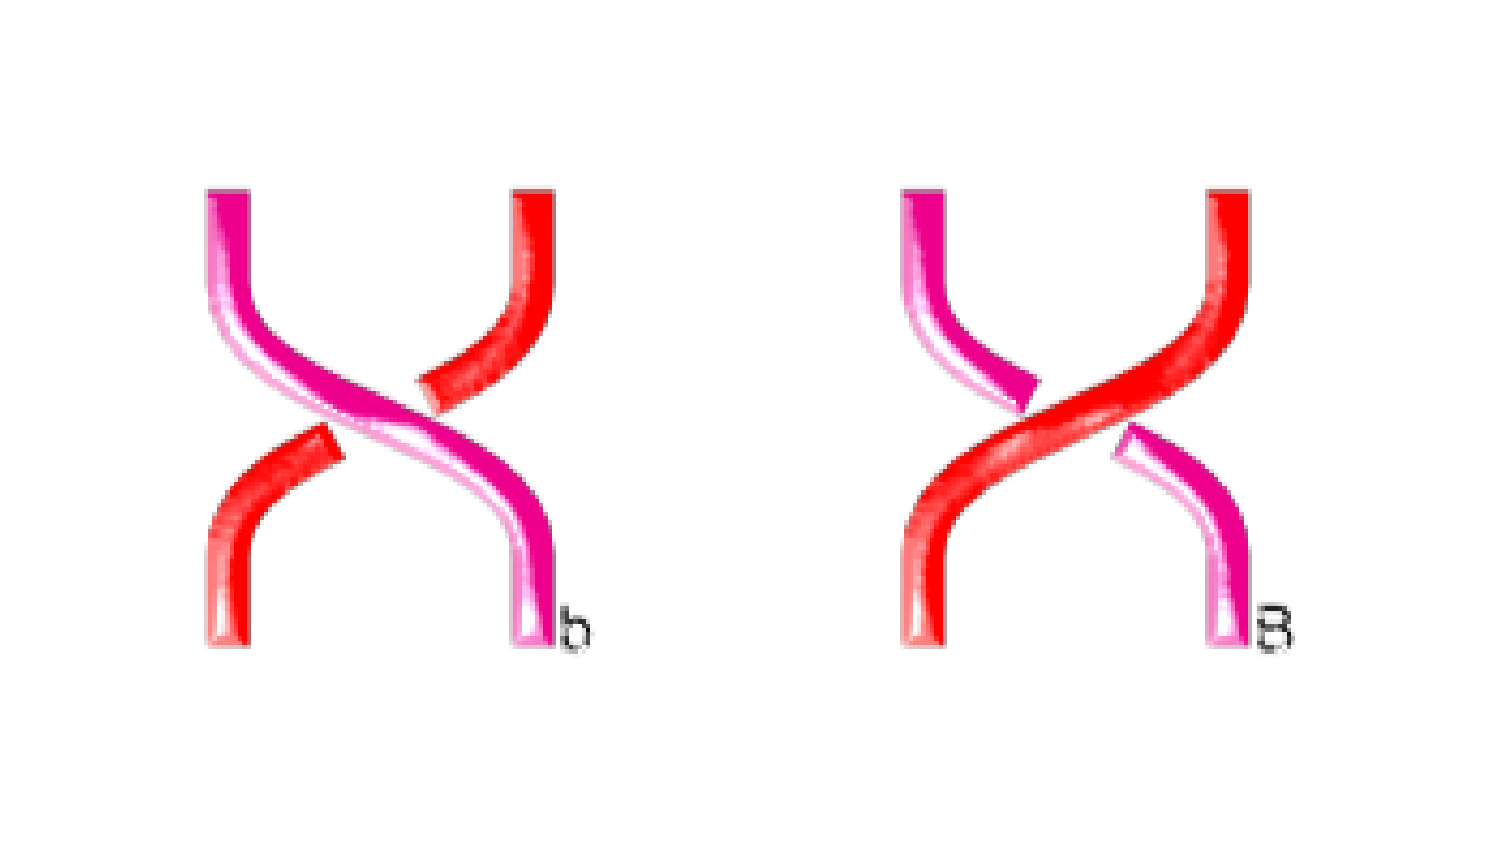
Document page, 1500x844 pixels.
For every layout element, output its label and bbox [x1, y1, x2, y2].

picture [71, 134, 1429, 710]
